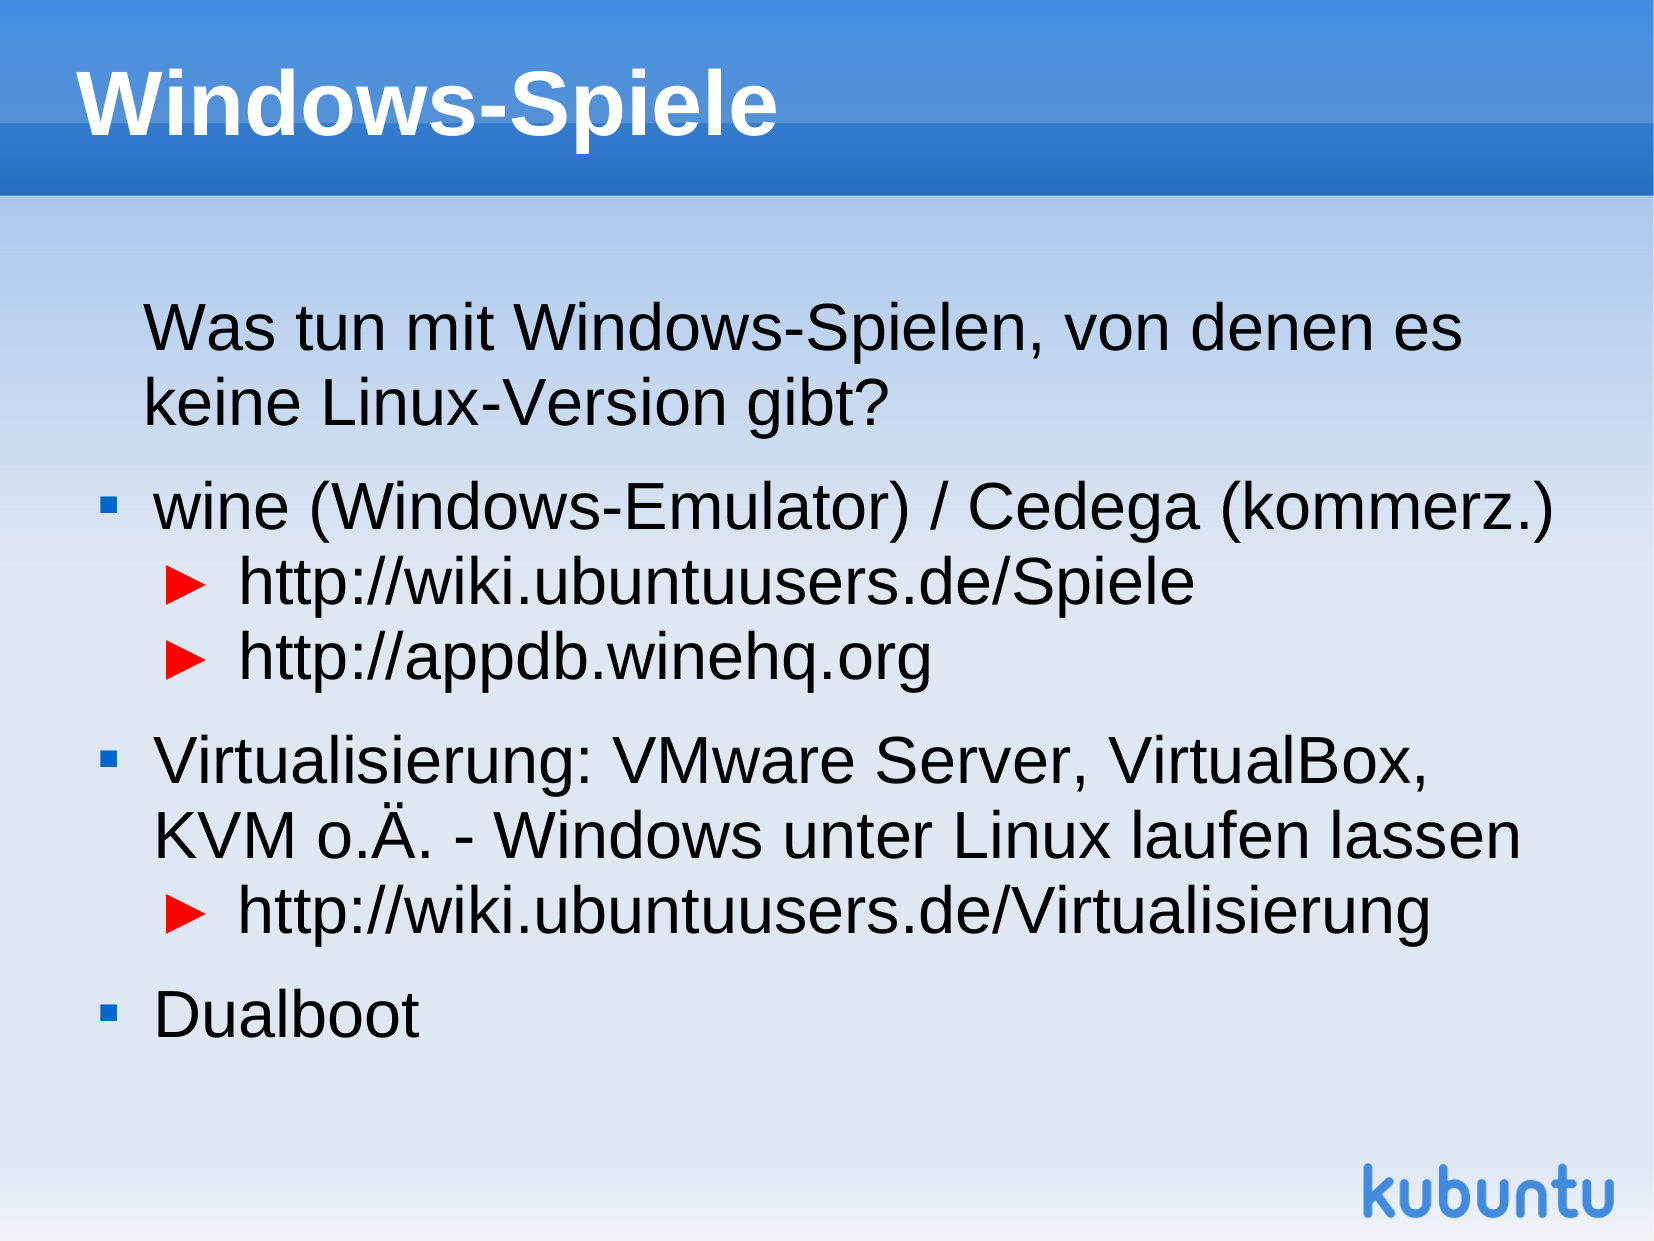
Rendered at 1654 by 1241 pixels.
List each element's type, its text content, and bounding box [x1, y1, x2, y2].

list Was tun mit Windows-Spielen, von denen es keine Linux-Version gibt? wine (Windows-Emulator) / Cedega (kommerz.) ► http://wiki.ubuntuusers.de/Spiele ► http://appdb.winehq.org Virtualisierung: VMware Server, VirtualBox, KVM o.Ä. - Windows unter Linux laufen lassen ► http://wiki.ubuntuusers.de/Virtualisierung Dualboot [82, 290, 1571, 1109]
title Windows-Spiele [76, 0, 1565, 208]
picture [0, 0, 1654, 1241]
